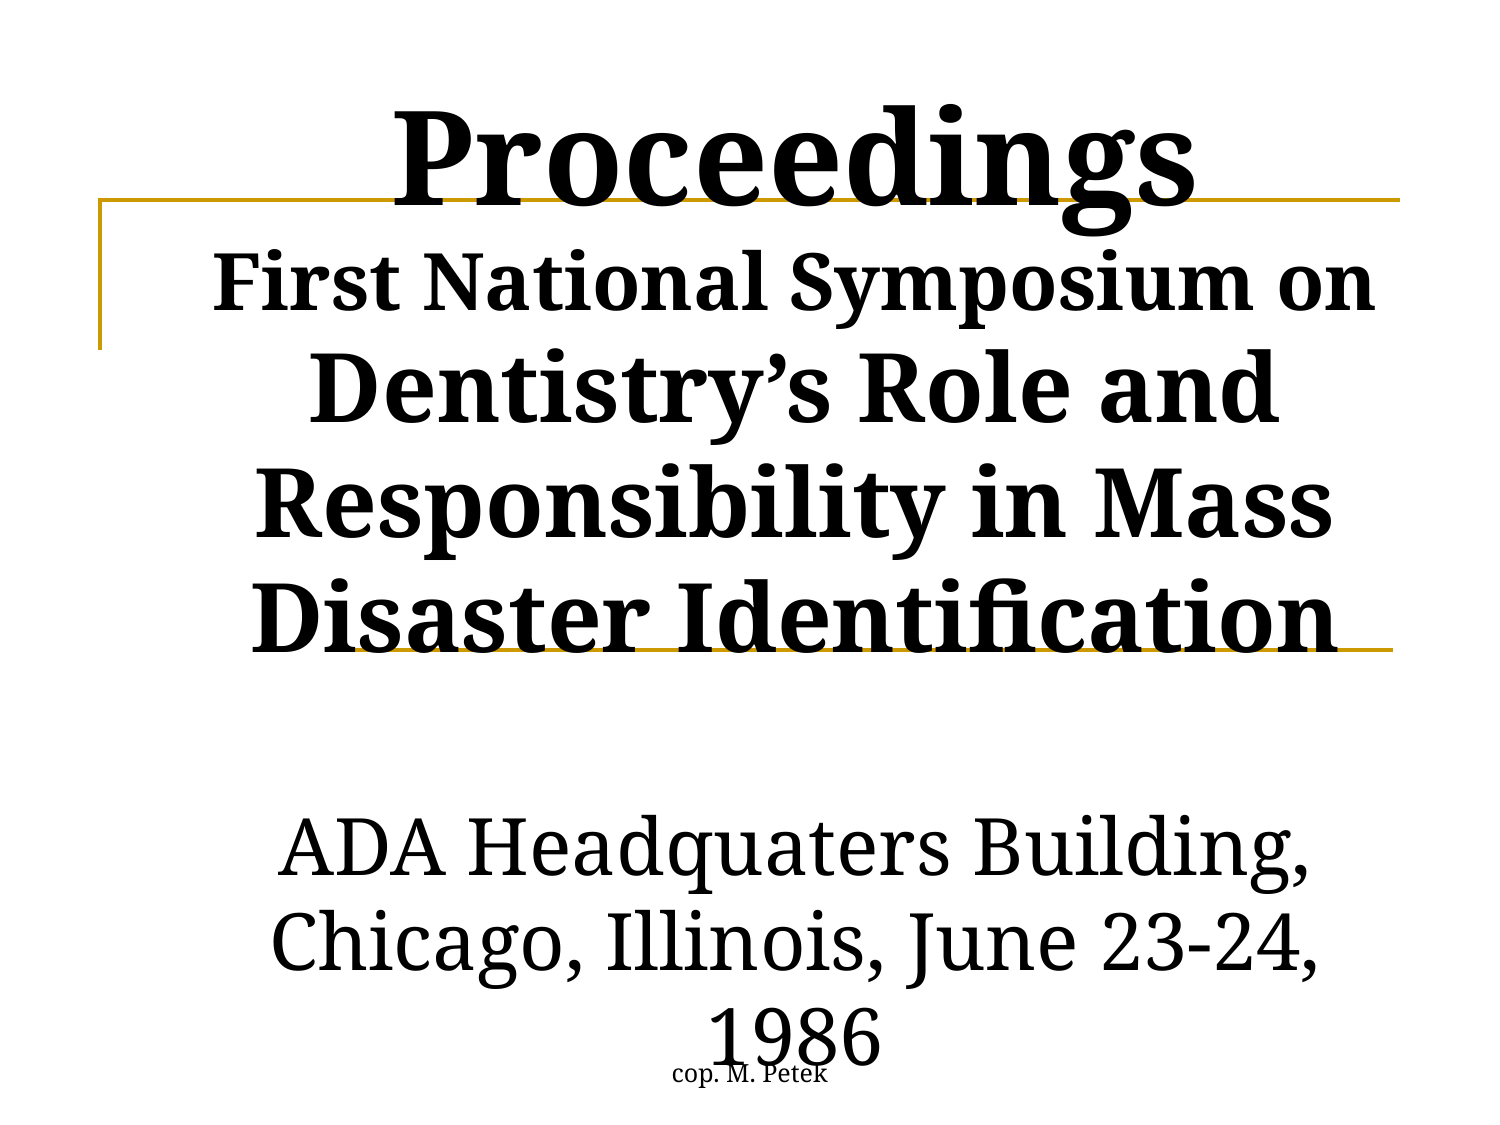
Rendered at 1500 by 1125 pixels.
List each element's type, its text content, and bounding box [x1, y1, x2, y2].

title Proceedings First National Symposium on Dentistry’s Role and Responsibility in Mass Disaster Identification ADA Headquaters Building, Chicago, Illinois, June 23-24, 1986 [157, 66, 1433, 1000]
